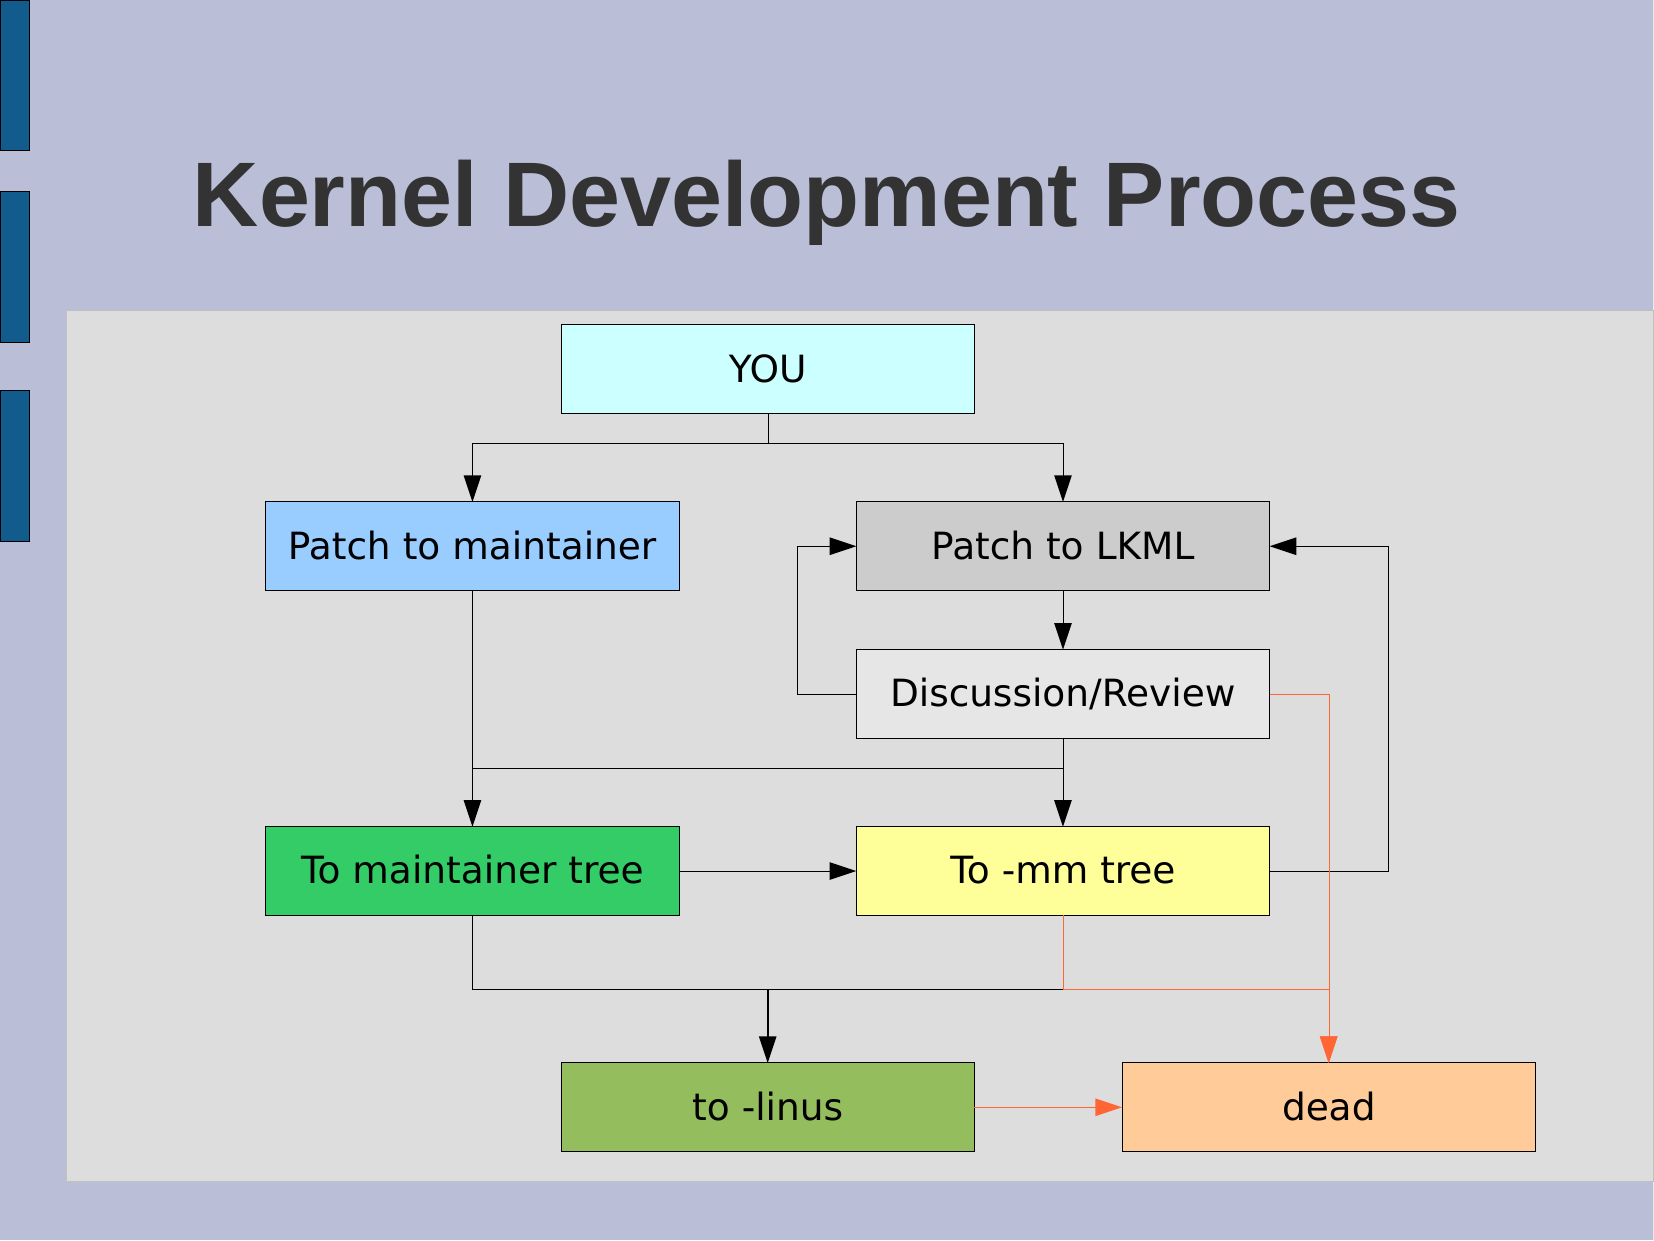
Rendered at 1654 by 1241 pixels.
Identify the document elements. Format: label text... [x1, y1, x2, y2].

text_box to -linus [561, 1062, 975, 1152]
text_box Patch to LKML [856, 501, 1270, 591]
text_box Discussion/Review [856, 649, 1270, 739]
text_box To maintainer tree [265, 826, 680, 916]
text_box To -mm tree [856, 826, 1270, 916]
text_box YOU [561, 324, 975, 414]
text_box dead [1122, 1062, 1536, 1152]
title Kernel Development Process [121, 98, 1534, 291]
text_box Patch to maintainer [265, 501, 680, 591]
